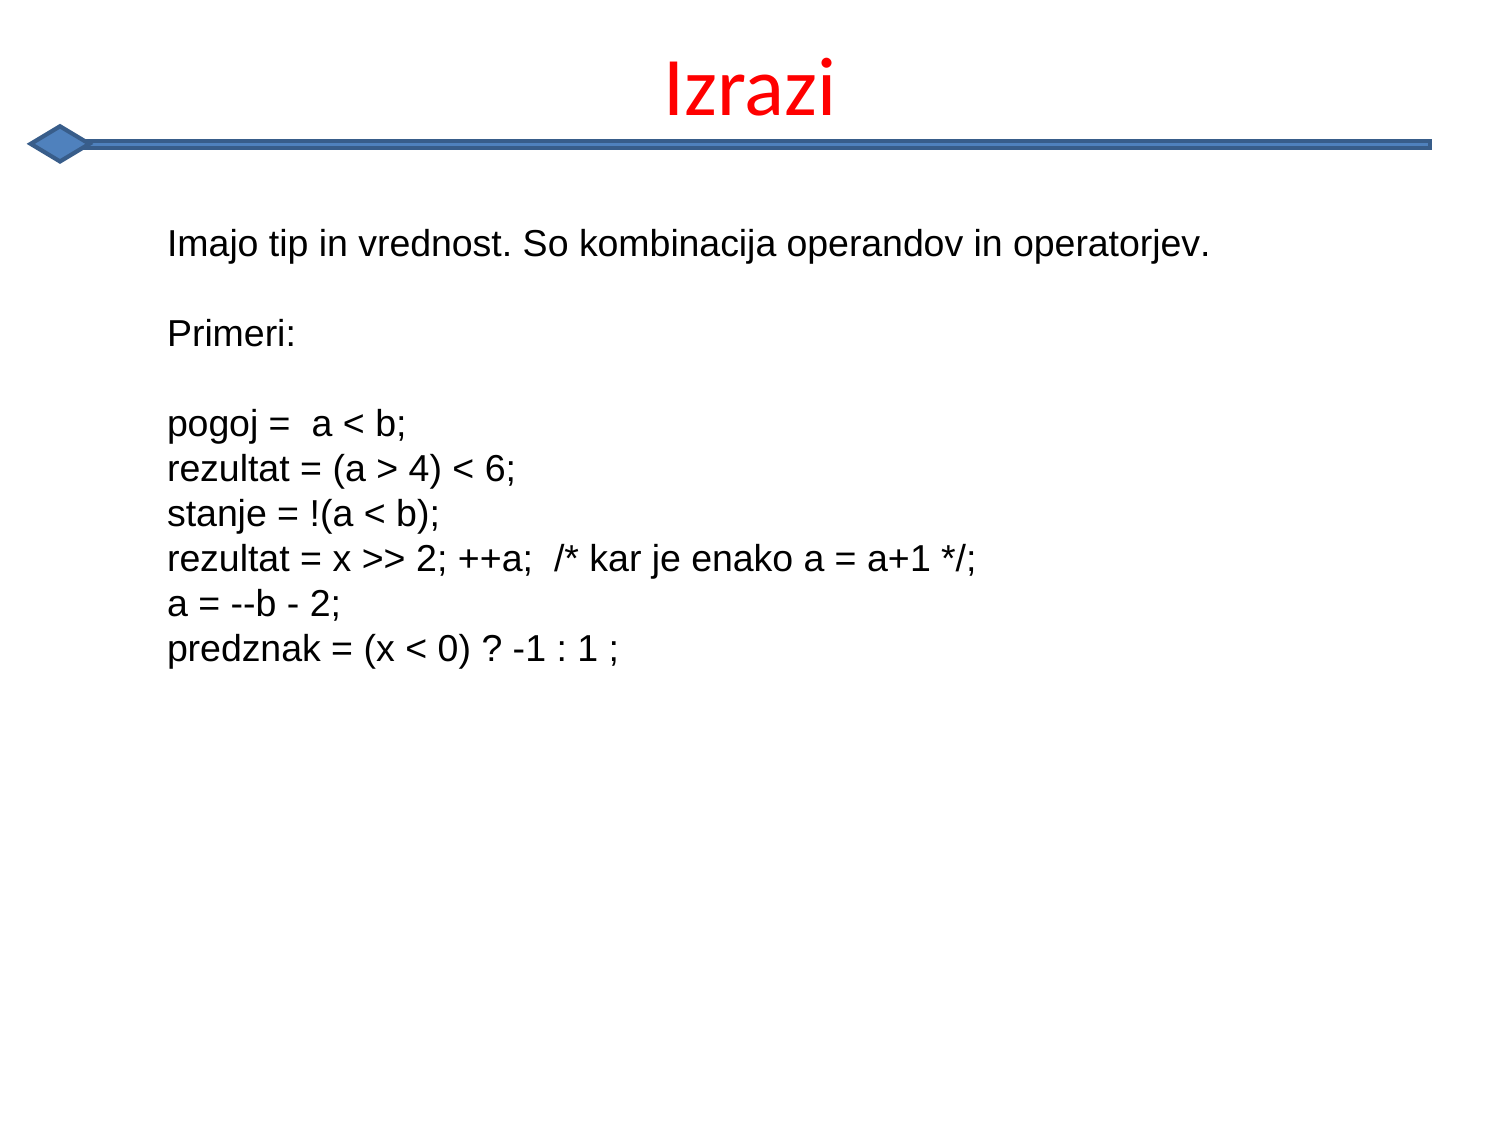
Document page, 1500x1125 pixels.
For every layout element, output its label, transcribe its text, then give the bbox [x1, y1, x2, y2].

title Izrazi [75, 23, 1426, 141]
text_box Imajo tip in vrednost. So kombinacija operandov in operatorjev. Primeri: pogoj = a < b; rezultat = (a > 4) < 6; stanje = !(a < b); rezultat = x >> 2; ++a; /* kar je enako a = a+1 */; a = --b - 2; predznak = (x < 0) ? -1 : 1 ; [152, 210, 1407, 722]
